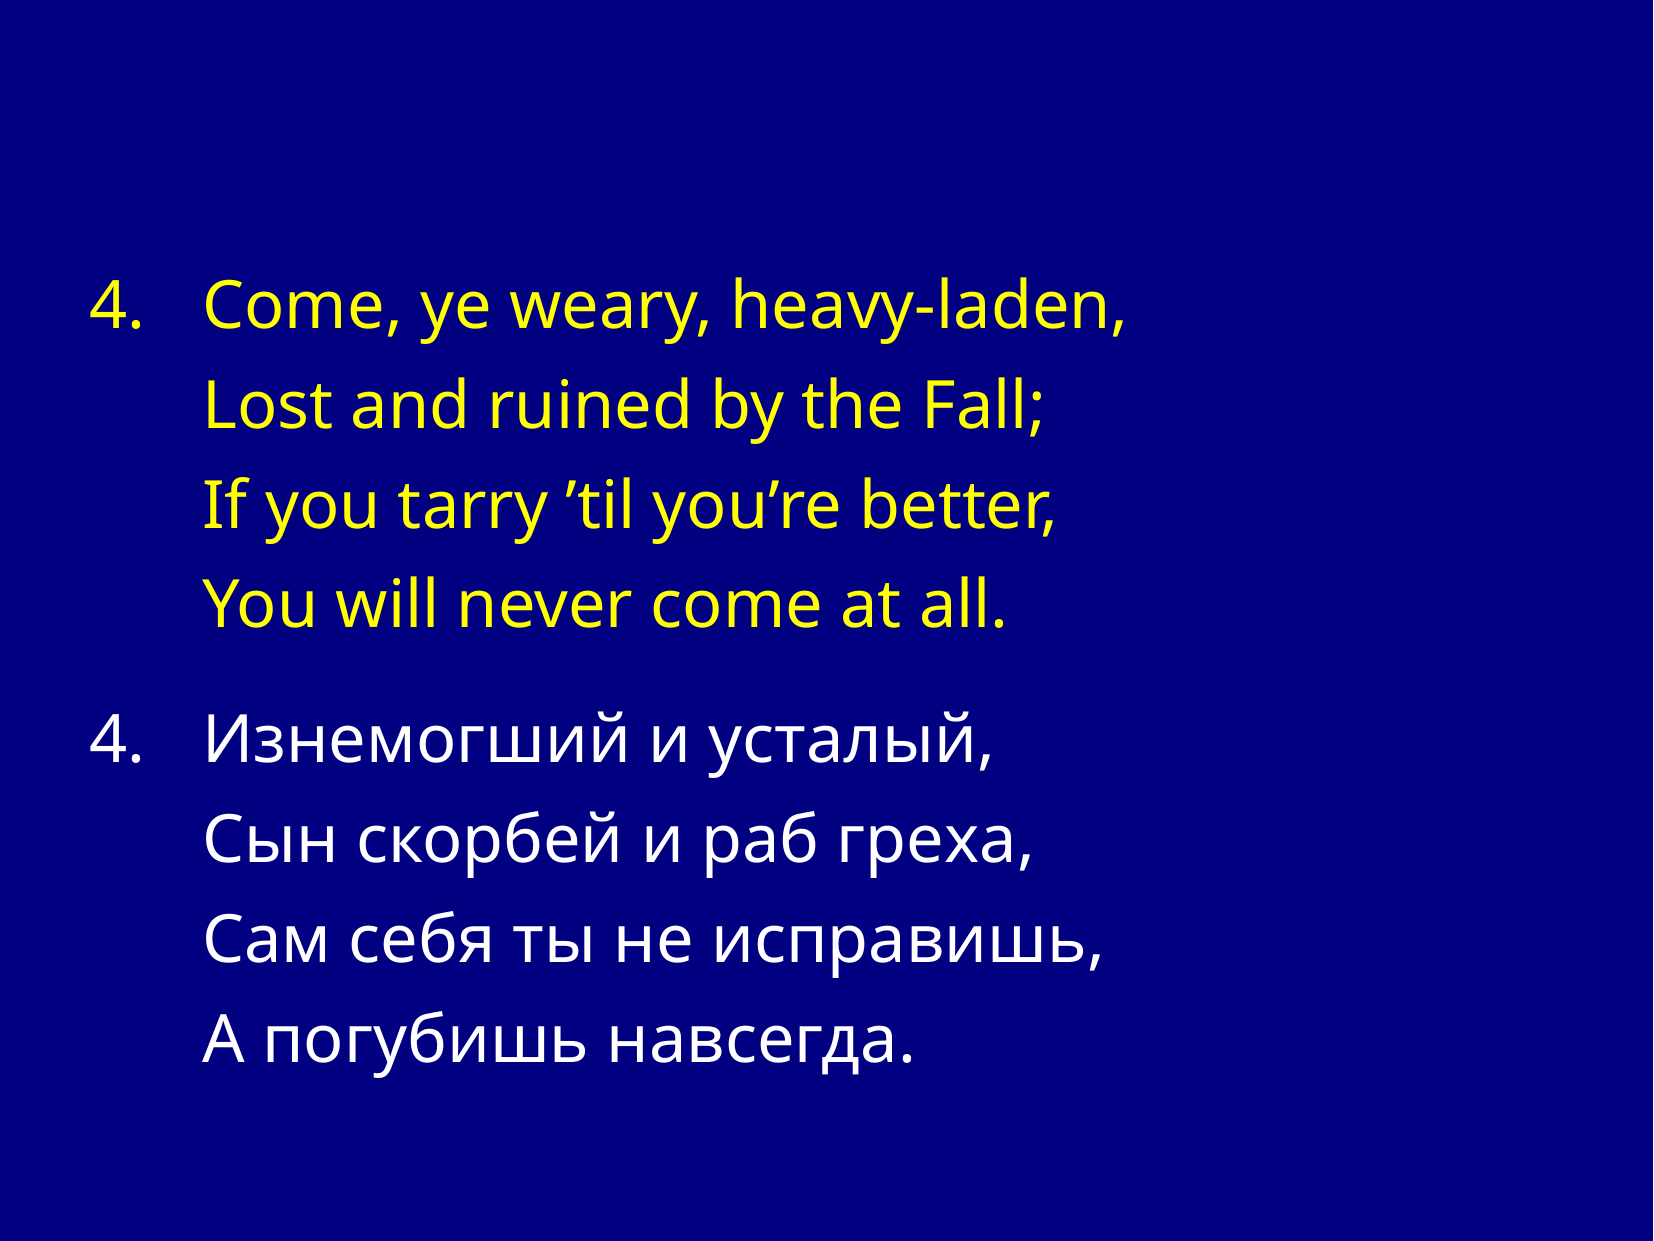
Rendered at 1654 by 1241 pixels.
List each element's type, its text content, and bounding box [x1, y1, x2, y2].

text_box 4. Изнемогший и усталый, Сын скорбей и раб греха, Сам себя ты не исправишь, А погубишь навсегда. [75, 675, 1576, 1163]
text_box 4. Come, ye weary, heavy-laden, Lost and ruined by the Fall; If you tarry ’til you’re better, You will never come at all. [75, 150, 1576, 638]
